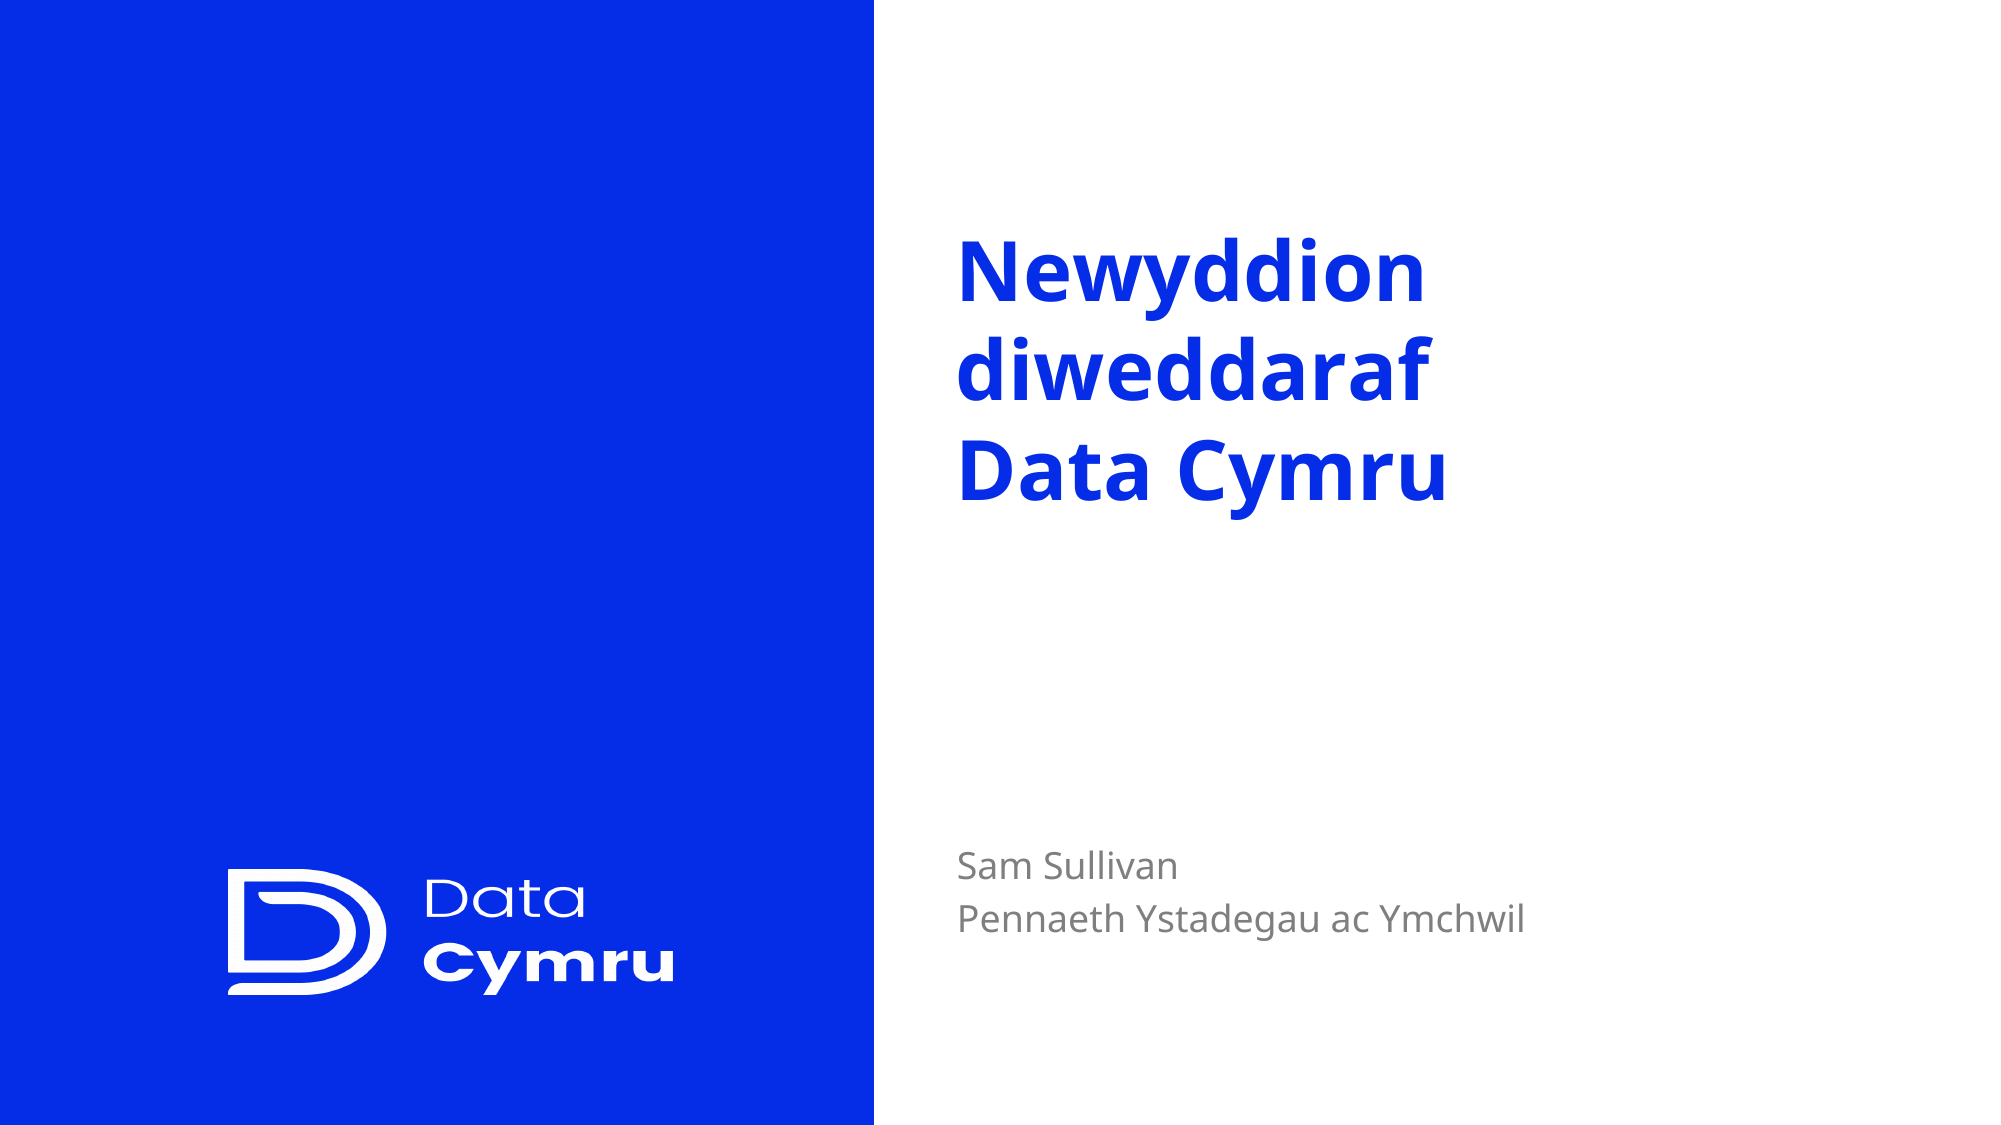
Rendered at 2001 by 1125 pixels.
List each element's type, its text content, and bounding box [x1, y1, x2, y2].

title Newyddion diweddaraf Data Cymru [940, 137, 1922, 598]
subtitle Sam Sullivan Pennaeth Ystadegau ac Ymchwil [941, 834, 1946, 930]
